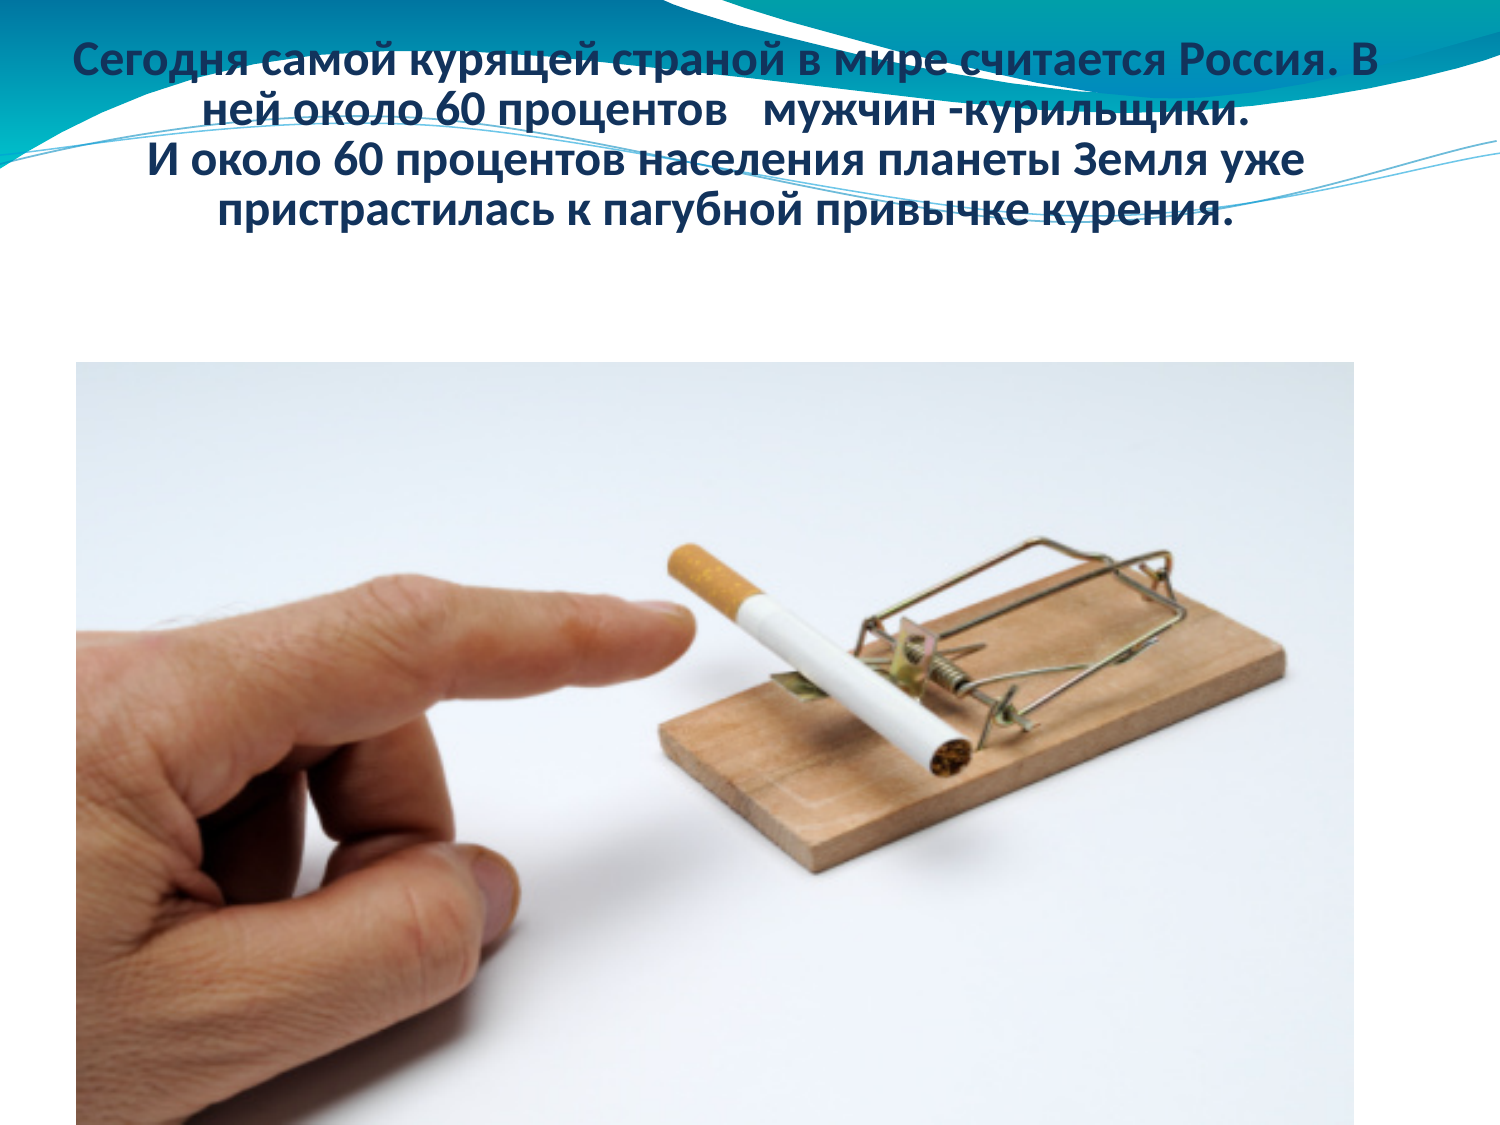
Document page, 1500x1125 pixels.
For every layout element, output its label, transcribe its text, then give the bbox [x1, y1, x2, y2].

text_box Сегодня самой курящей страной в мире считается Россия. В ней около 60 процентов мужчин -курильщики. И около 60 процентов населения планеты Земля уже пристрастилась к пагубной привычке курения. [41, 30, 1412, 246]
picture [76, 362, 1354, 1125]
